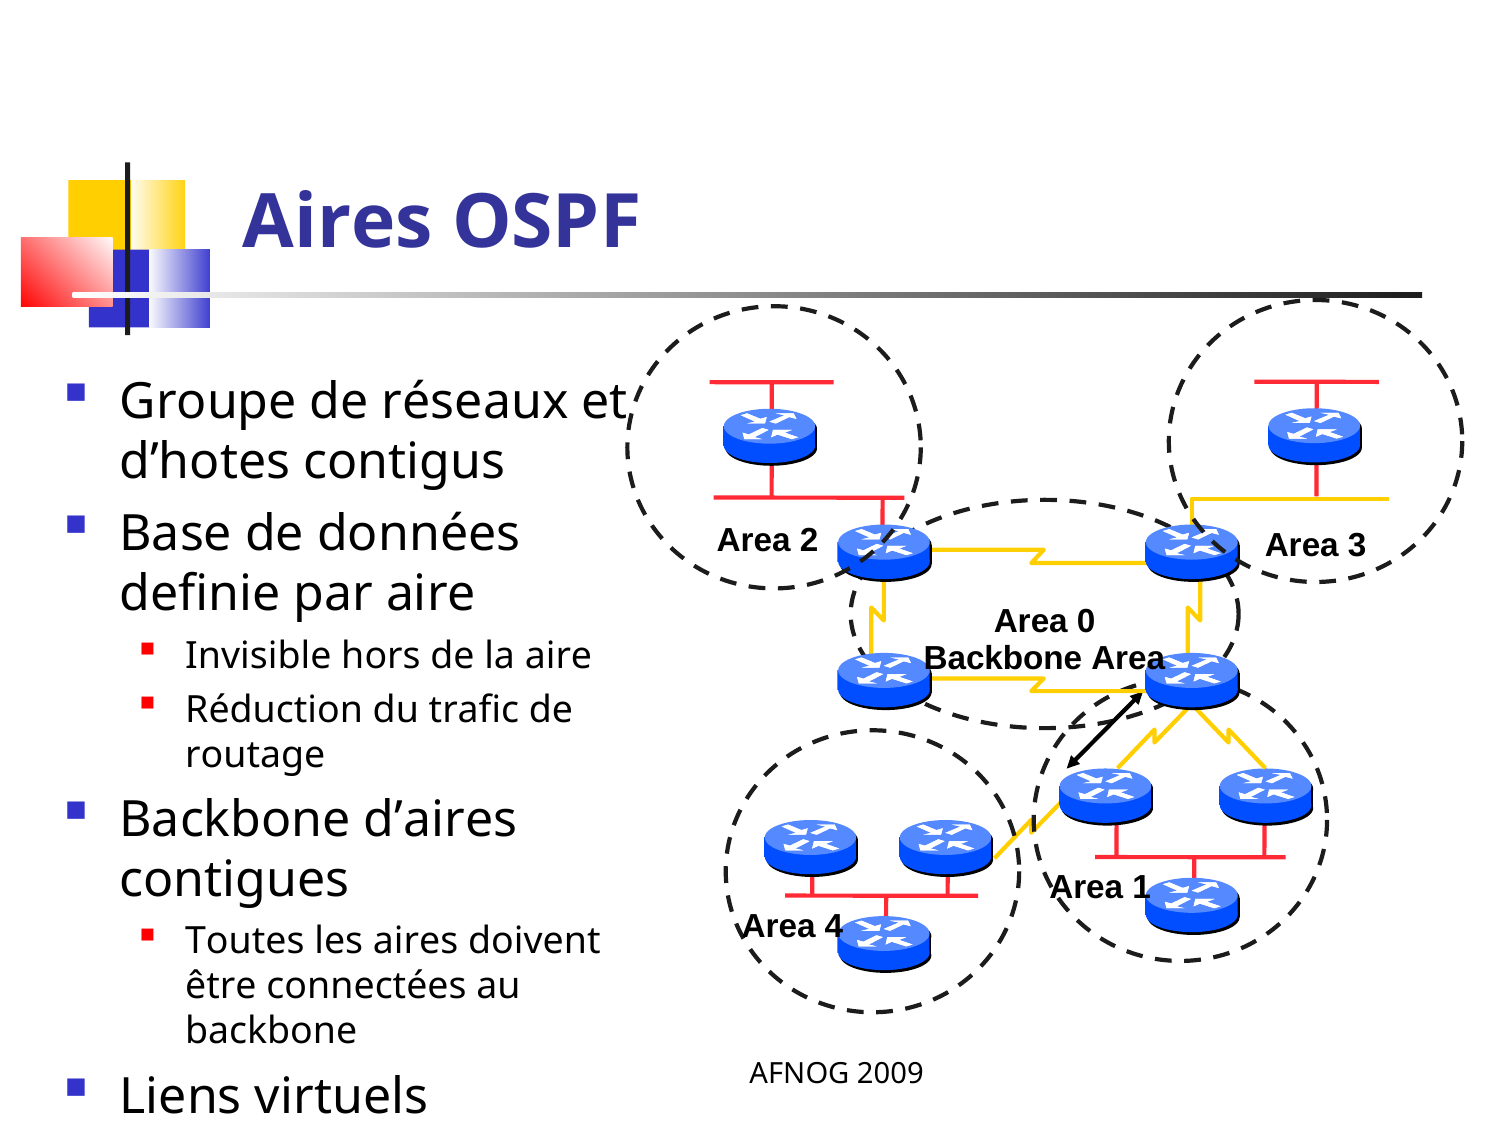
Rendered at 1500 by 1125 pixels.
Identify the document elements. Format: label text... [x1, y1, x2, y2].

picture [1056, 765, 1160, 833]
text_box Area 1 [1022, 855, 1179, 921]
picture [1142, 650, 1246, 717]
title Aires OSPF [188, 35, 1468, 276]
text_box Area 4 [714, 893, 871, 959]
picture [761, 817, 865, 884]
picture [1142, 521, 1246, 589]
text_box Area 3 [1237, 513, 1394, 578]
text_box Area 2 [689, 507, 846, 573]
picture [834, 913, 938, 980]
picture [720, 406, 824, 473]
picture [1264, 405, 1369, 472]
picture [834, 521, 938, 589]
picture [834, 650, 938, 717]
text_box Area 0 Backbone Area [896, 588, 1193, 691]
picture [1142, 875, 1246, 942]
picture [1216, 765, 1320, 833]
list Groupe de réseaux et d’hotes contigus Base de données definie par aire Invisible hors de la aire Réduction du trafic de routage Backbone d’aires contigues Toutes les aires doivent être connectées au backbone Liens virtuels [49, 362, 669, 1065]
picture [896, 817, 1000, 884]
